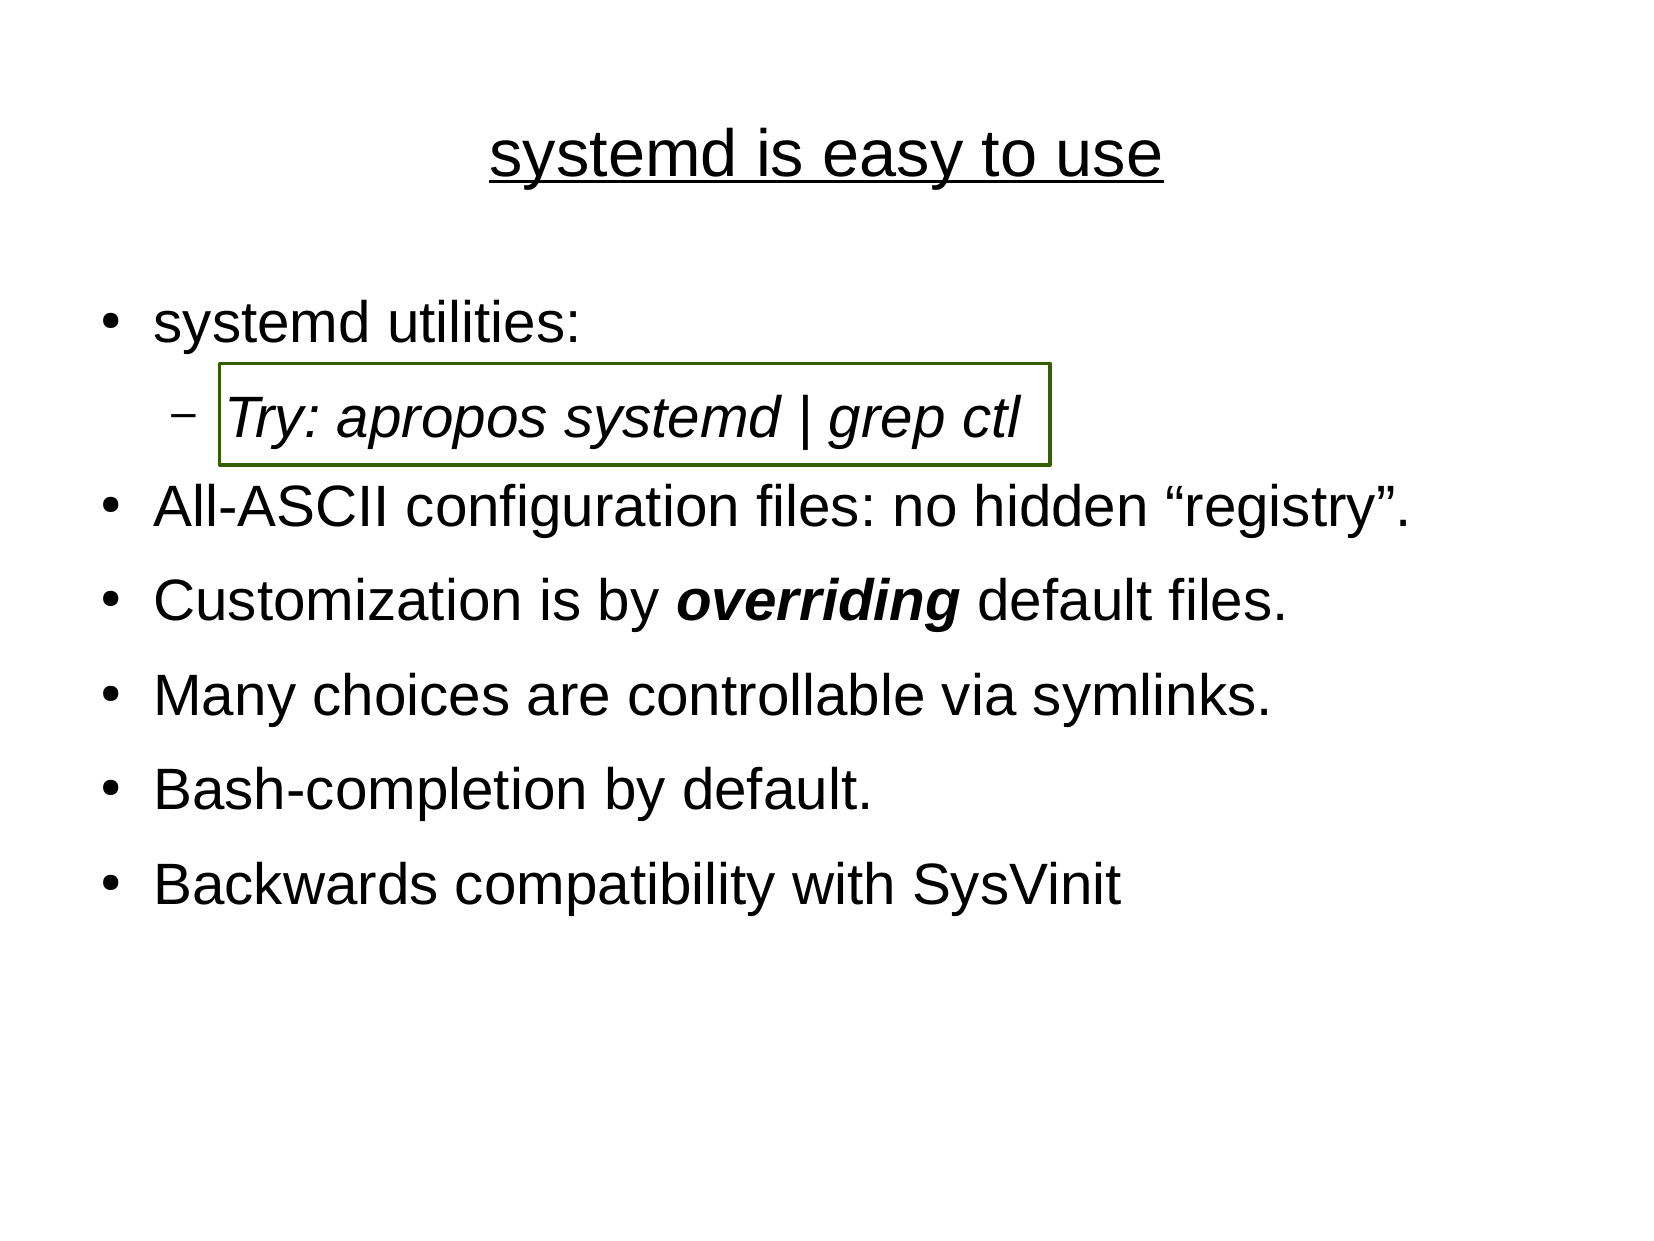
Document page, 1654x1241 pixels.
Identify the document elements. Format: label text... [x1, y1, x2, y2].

title systemd is easy to use [82, 49, 1571, 257]
list systemd utilities: Try: apropos systemd | grep ctl All-ASCII configuration files: no hidden “registry”. Customization is by overriding default files. Many choices are controllable via symlinks. Bash-completion by default. Backwards compatibility with SysVinit [82, 290, 1606, 1111]
